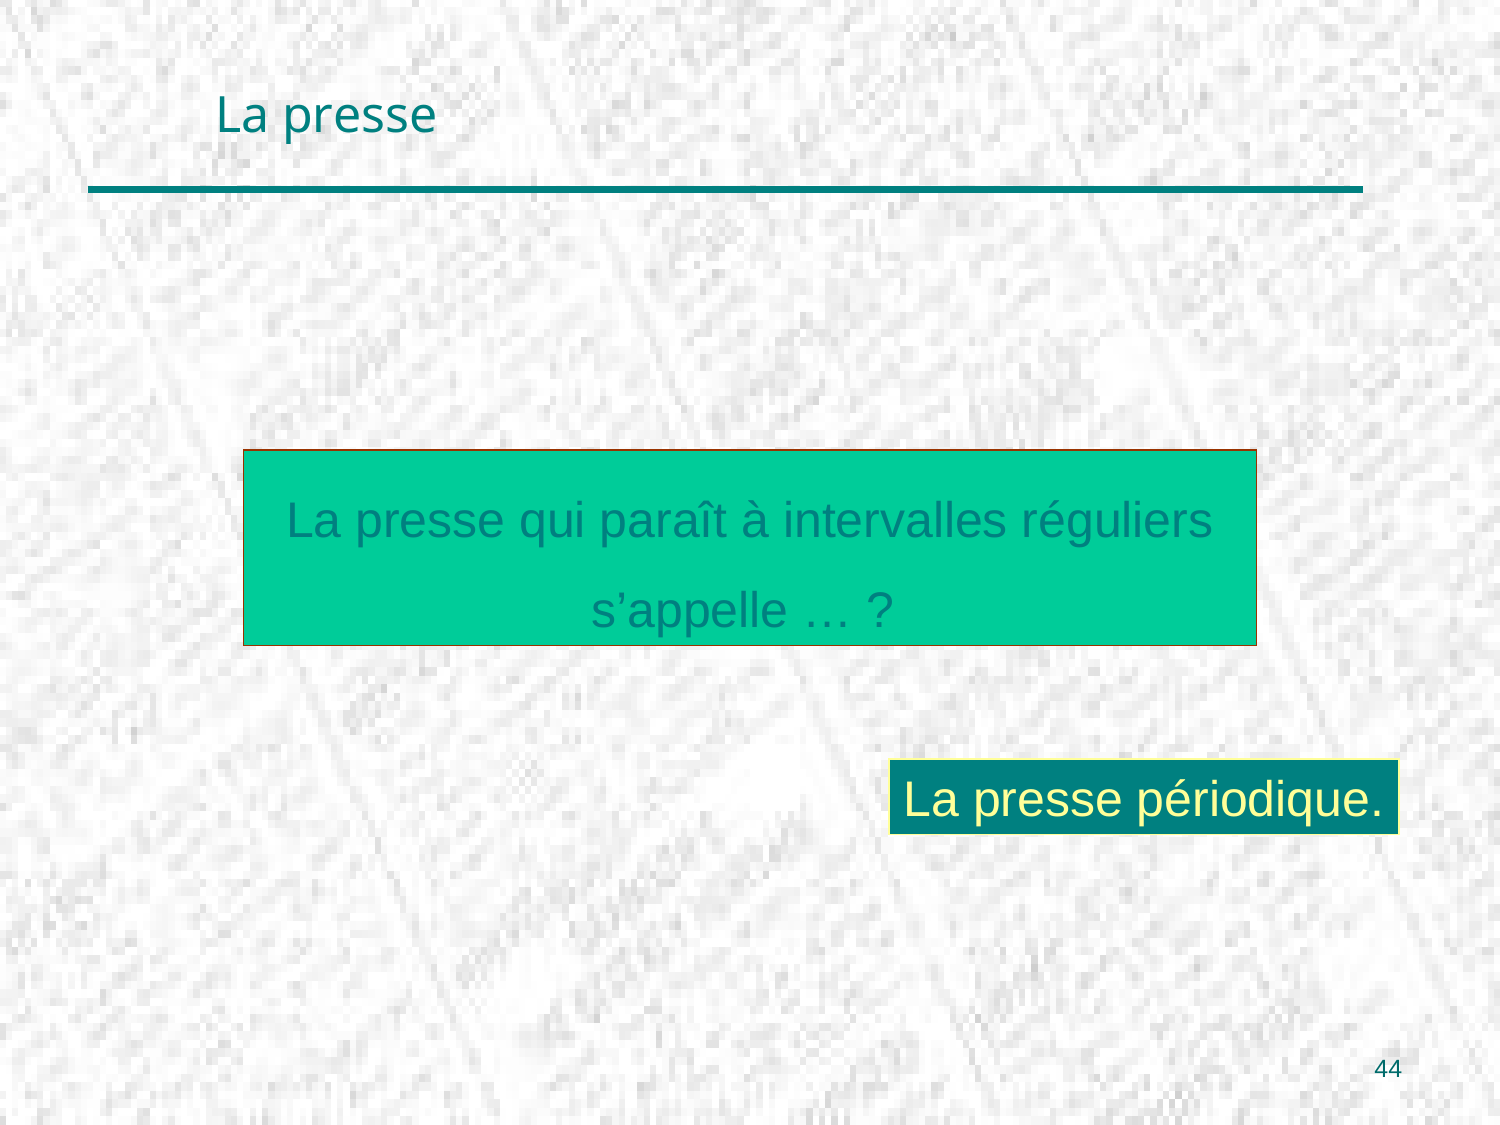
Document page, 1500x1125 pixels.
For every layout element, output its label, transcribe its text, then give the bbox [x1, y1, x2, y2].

text_box La presse qui paraît à intervalles réguliers s’appelle … ? [243, 449, 1257, 646]
text_box La presse périodique. [889, 759, 1400, 835]
picture [0, 0, 1500, 1125]
text_box La presse [200, 74, 454, 151]
